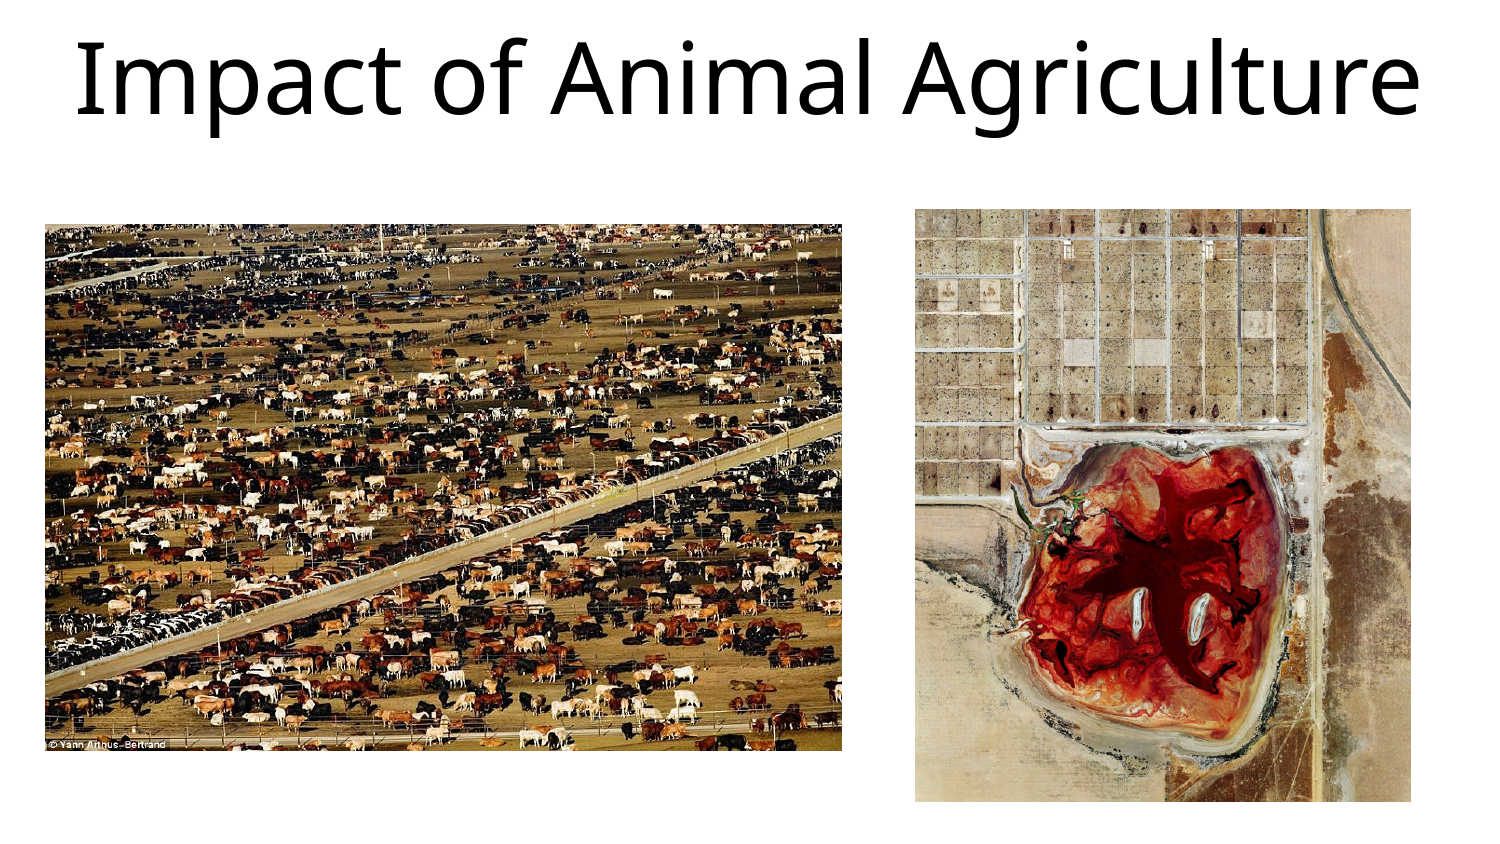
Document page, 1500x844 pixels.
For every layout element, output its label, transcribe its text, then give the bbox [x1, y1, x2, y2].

picture [915, 209, 1411, 802]
picture [45, 224, 842, 751]
text_box Impact of Animal Agriculture [0, 0, 1500, 136]
